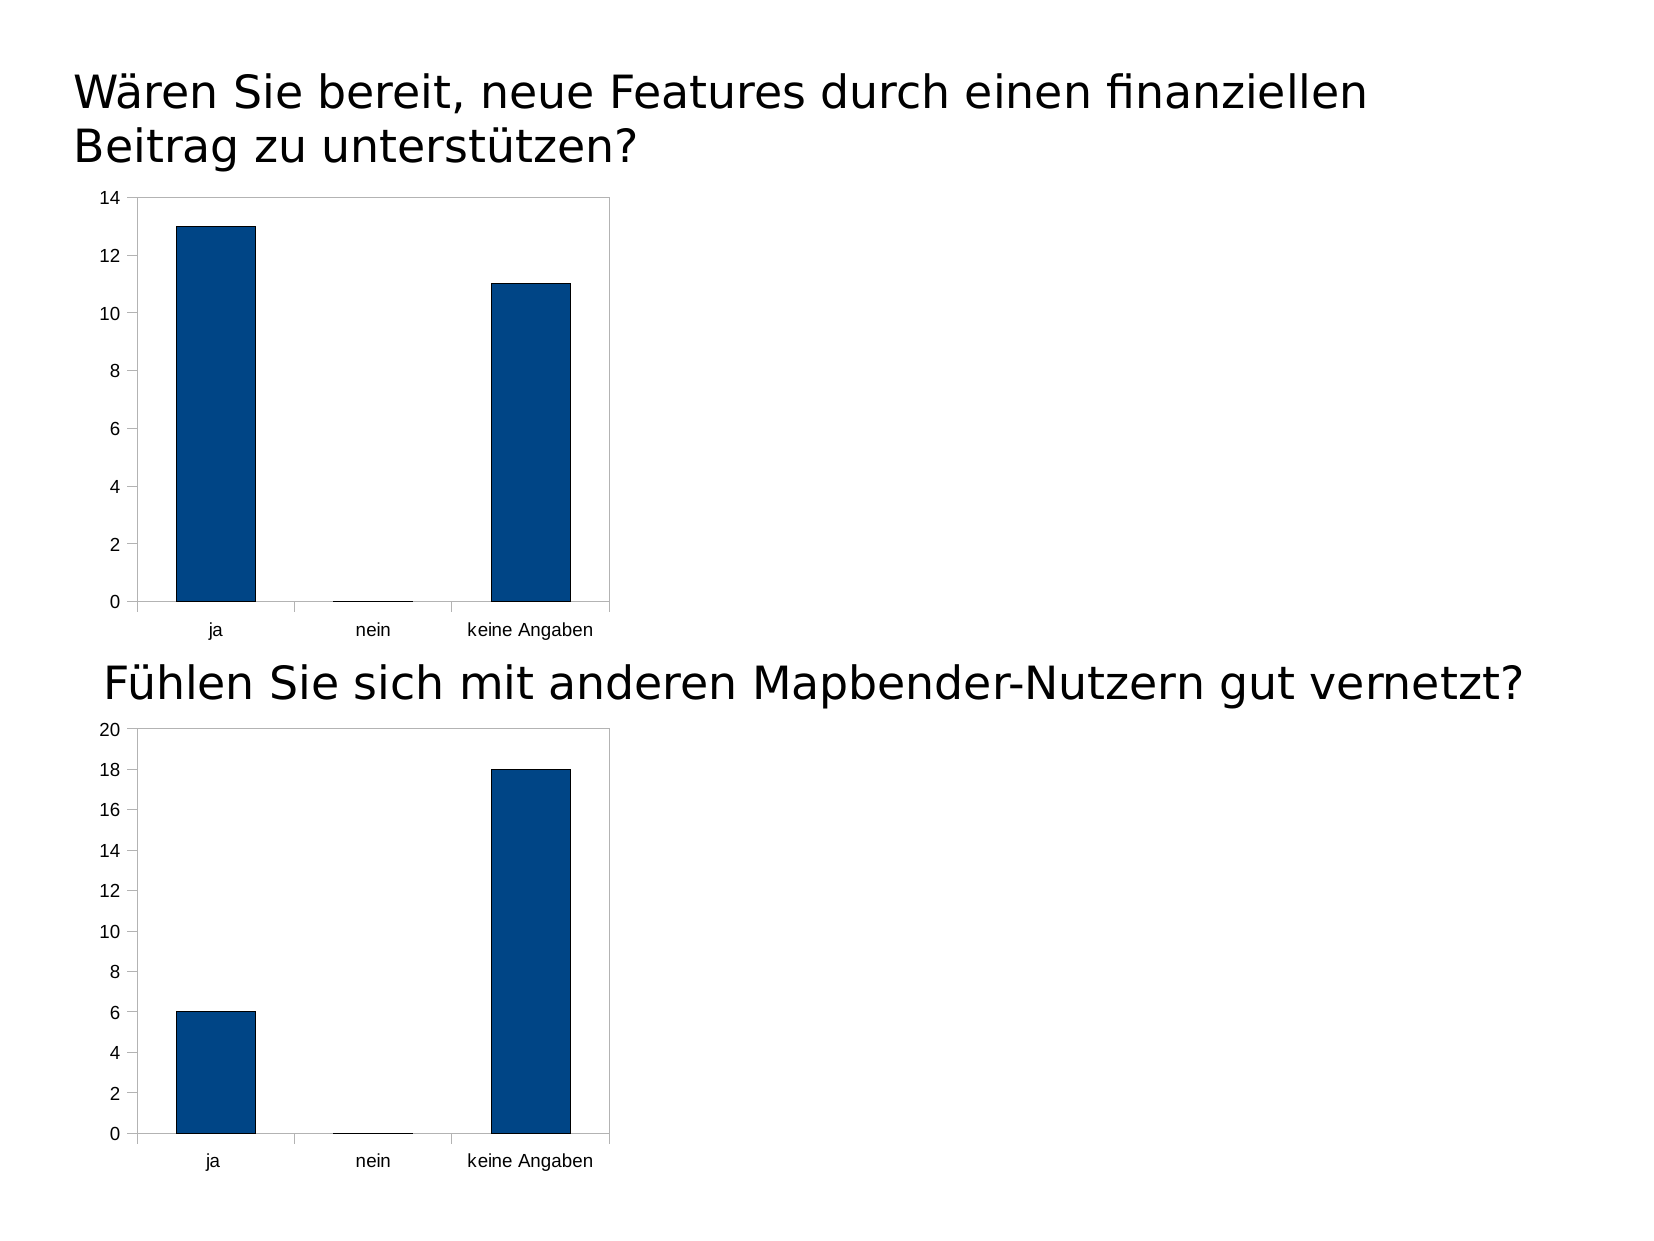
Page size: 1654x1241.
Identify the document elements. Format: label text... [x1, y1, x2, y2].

text_box Fühlen Sie sich mit anderen Mapbender-Nutzern gut vernetzt? [88, 649, 1565, 718]
text_box Wären Sie bereit, neue Features durch einen finanziellen Beitrag zu unterstützen? [59, 59, 1506, 181]
chart [88, 177, 621, 650]
chart [88, 708, 621, 1182]
